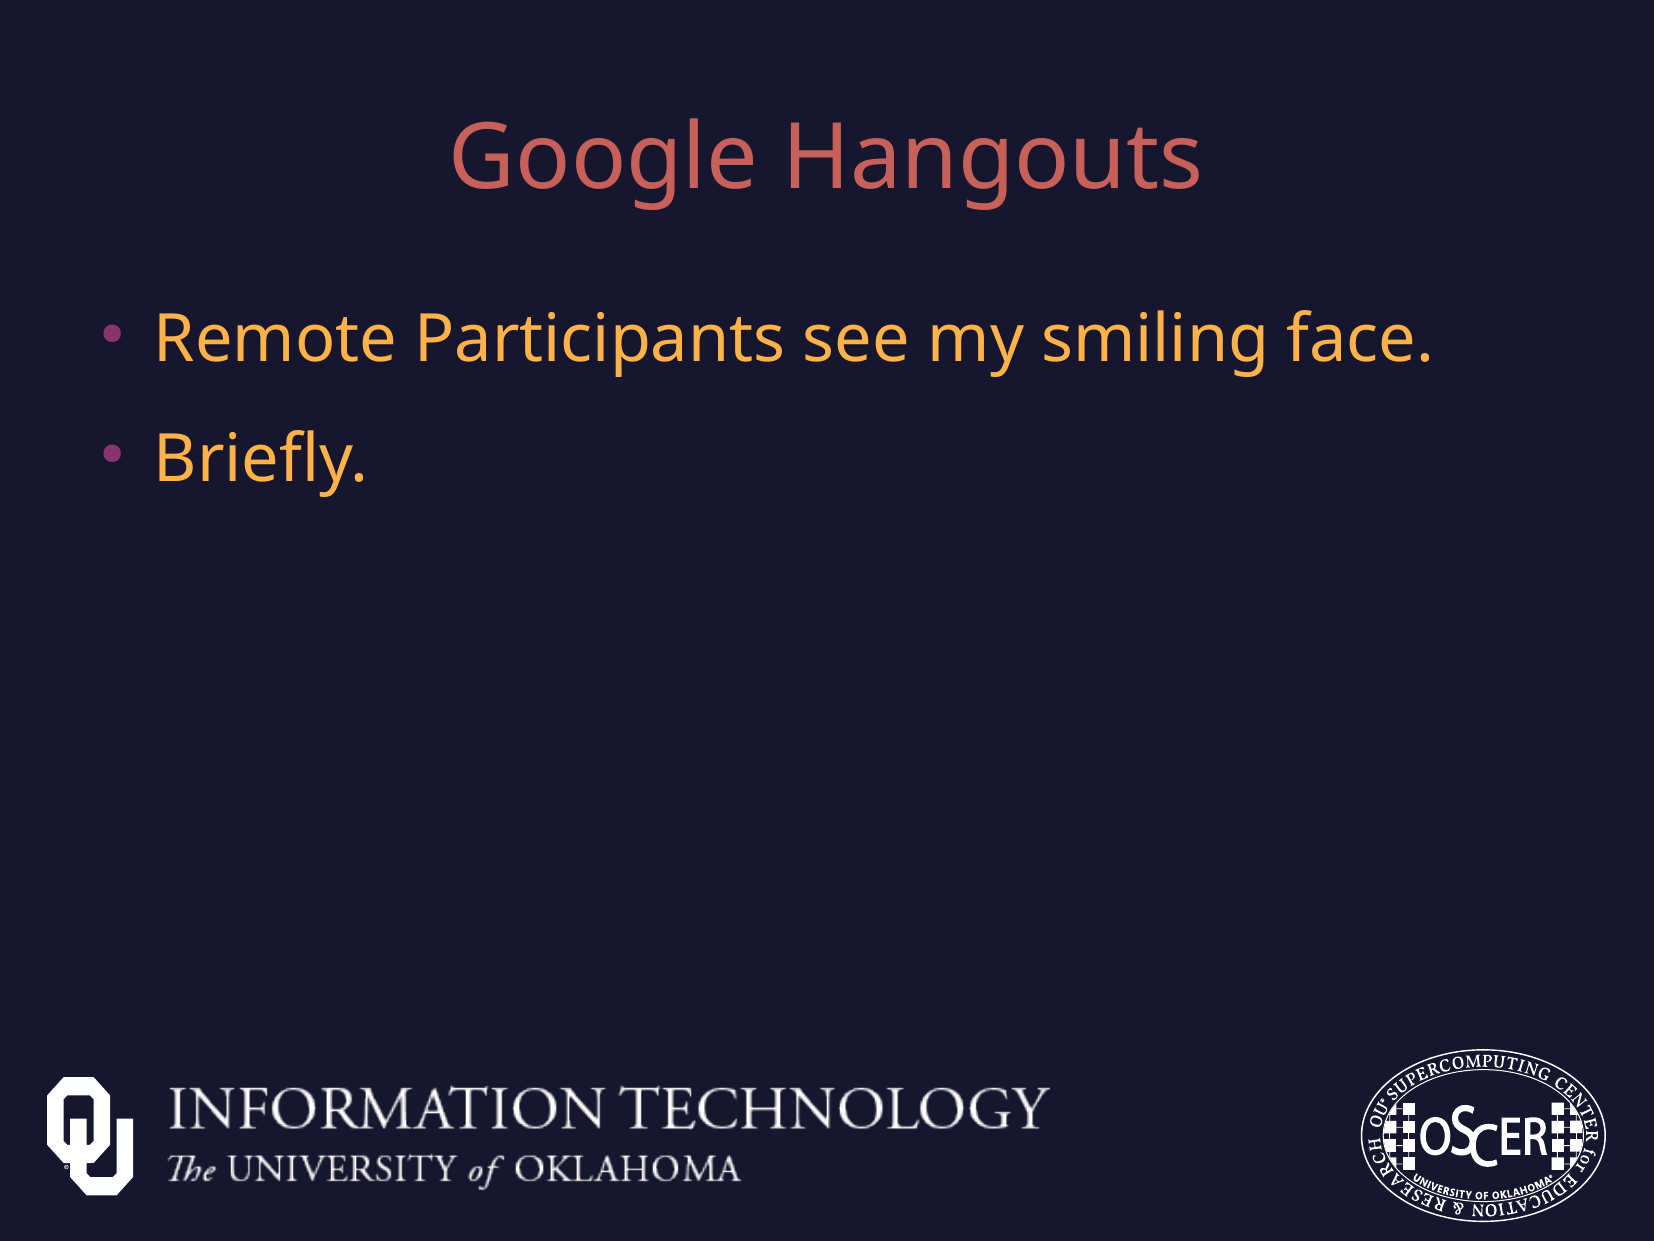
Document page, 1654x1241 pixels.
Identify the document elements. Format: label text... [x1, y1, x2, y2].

title Google Hangouts [82, 49, 1571, 257]
picture [159, 1075, 1050, 1195]
list Remote Participants see my smiling face. Briefly. [82, 290, 1571, 1010]
